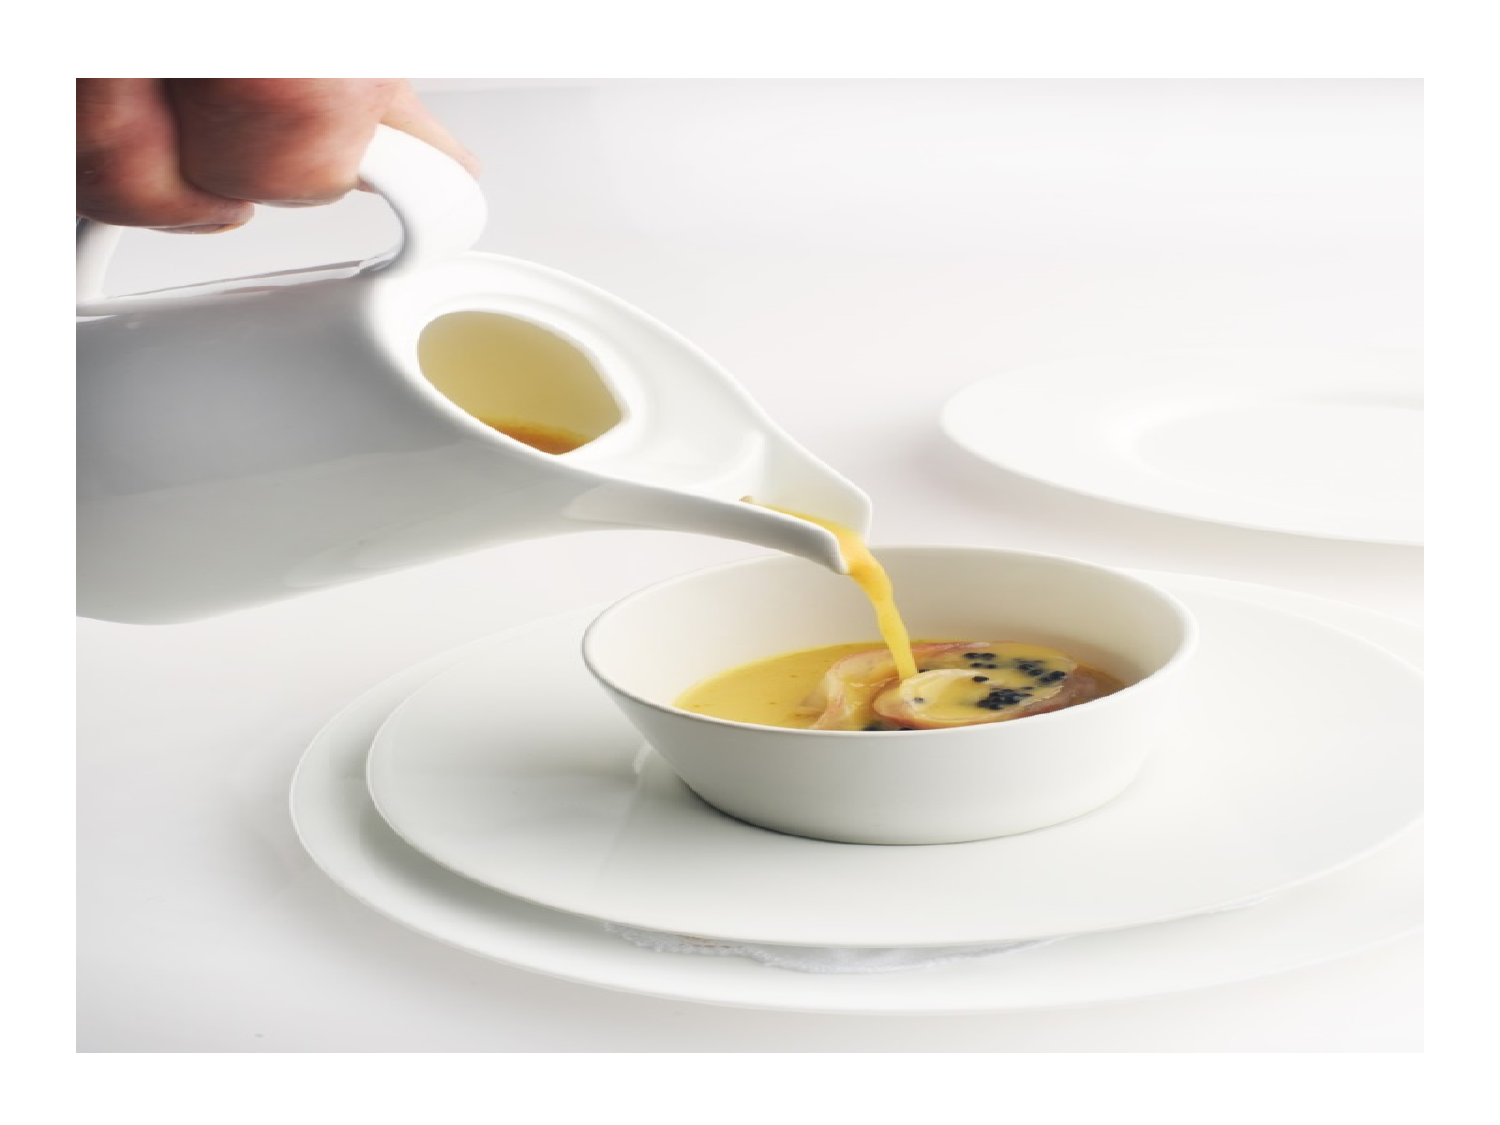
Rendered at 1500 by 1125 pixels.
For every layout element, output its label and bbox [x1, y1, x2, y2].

picture [76, 78, 1424, 1053]
